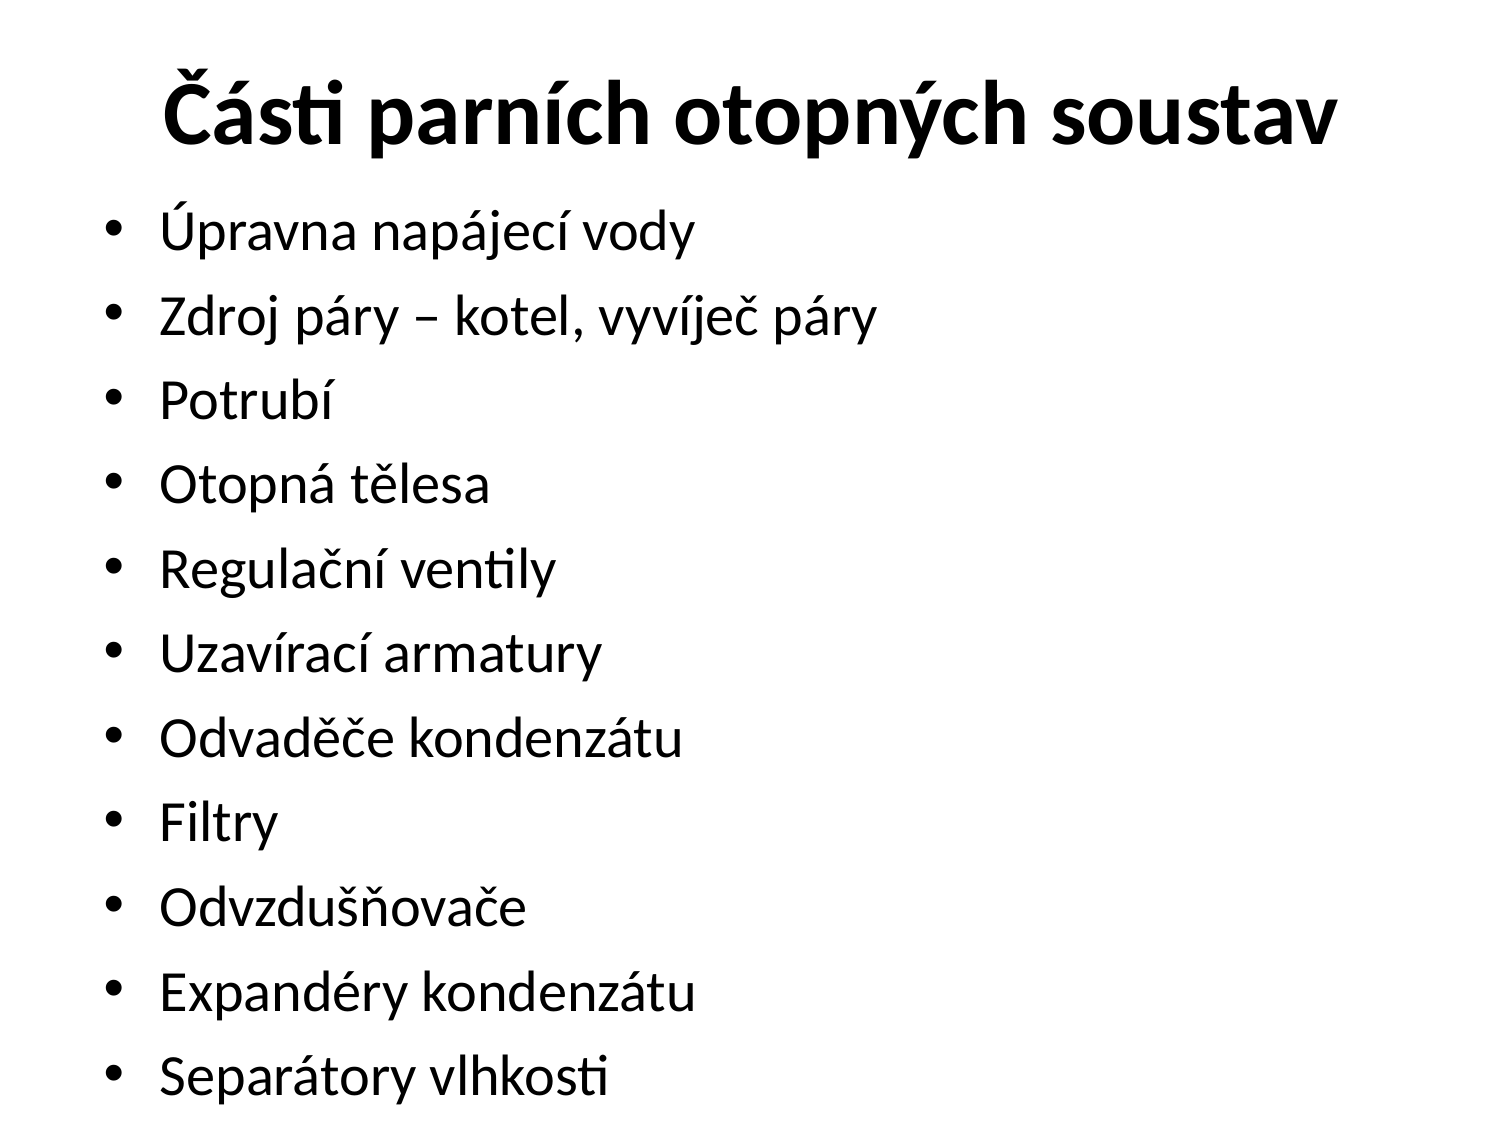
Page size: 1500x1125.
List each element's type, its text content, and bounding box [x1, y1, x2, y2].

title Části parních otopných soustav [76, 42, 1427, 173]
list Úpravna napájecí vody Zdroj páry – kotel, vyvíječ páry Potrubí Otopná tělesa Regulační ventily Uzavírací armatury Odvaděče kondenzátu Filtry Odvzdušňovače Expandéry kondenzátu Separátory vlhkosti [88, 184, 1439, 1125]
